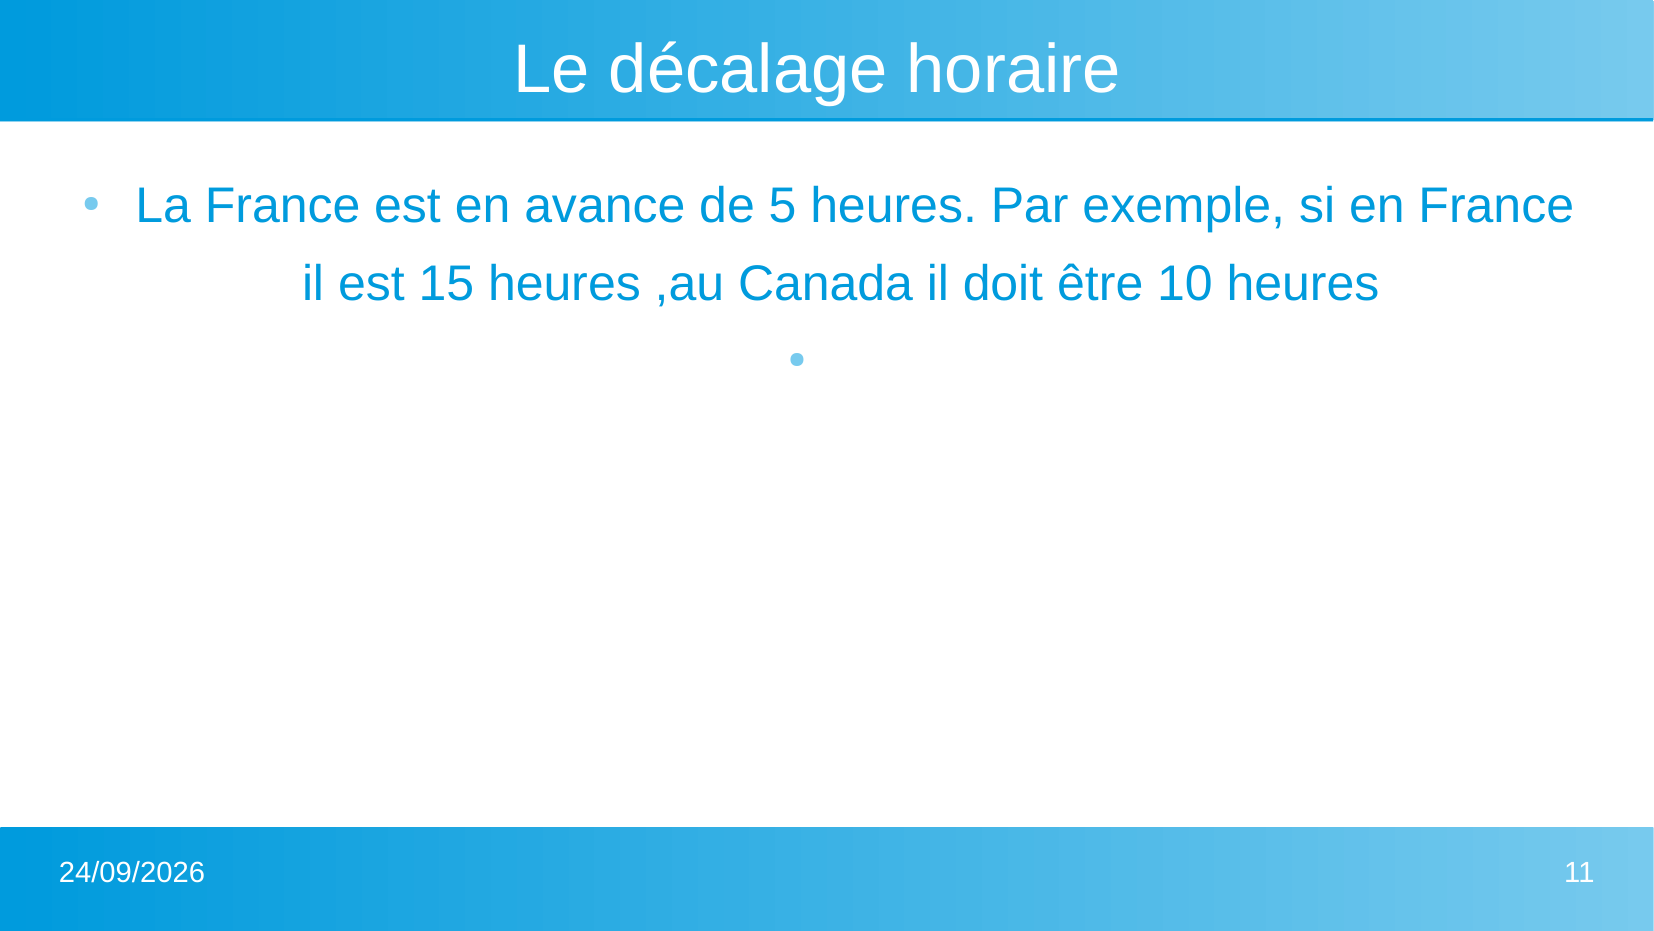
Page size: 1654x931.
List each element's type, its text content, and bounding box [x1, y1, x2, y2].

list La France est en avance de 5 heures. Par exemple, si en France il est 15 heures ,au Canada il doit être 10 heures [59, 177, 1595, 768]
title Le décalage horaire [59, 29, 1595, 108]
